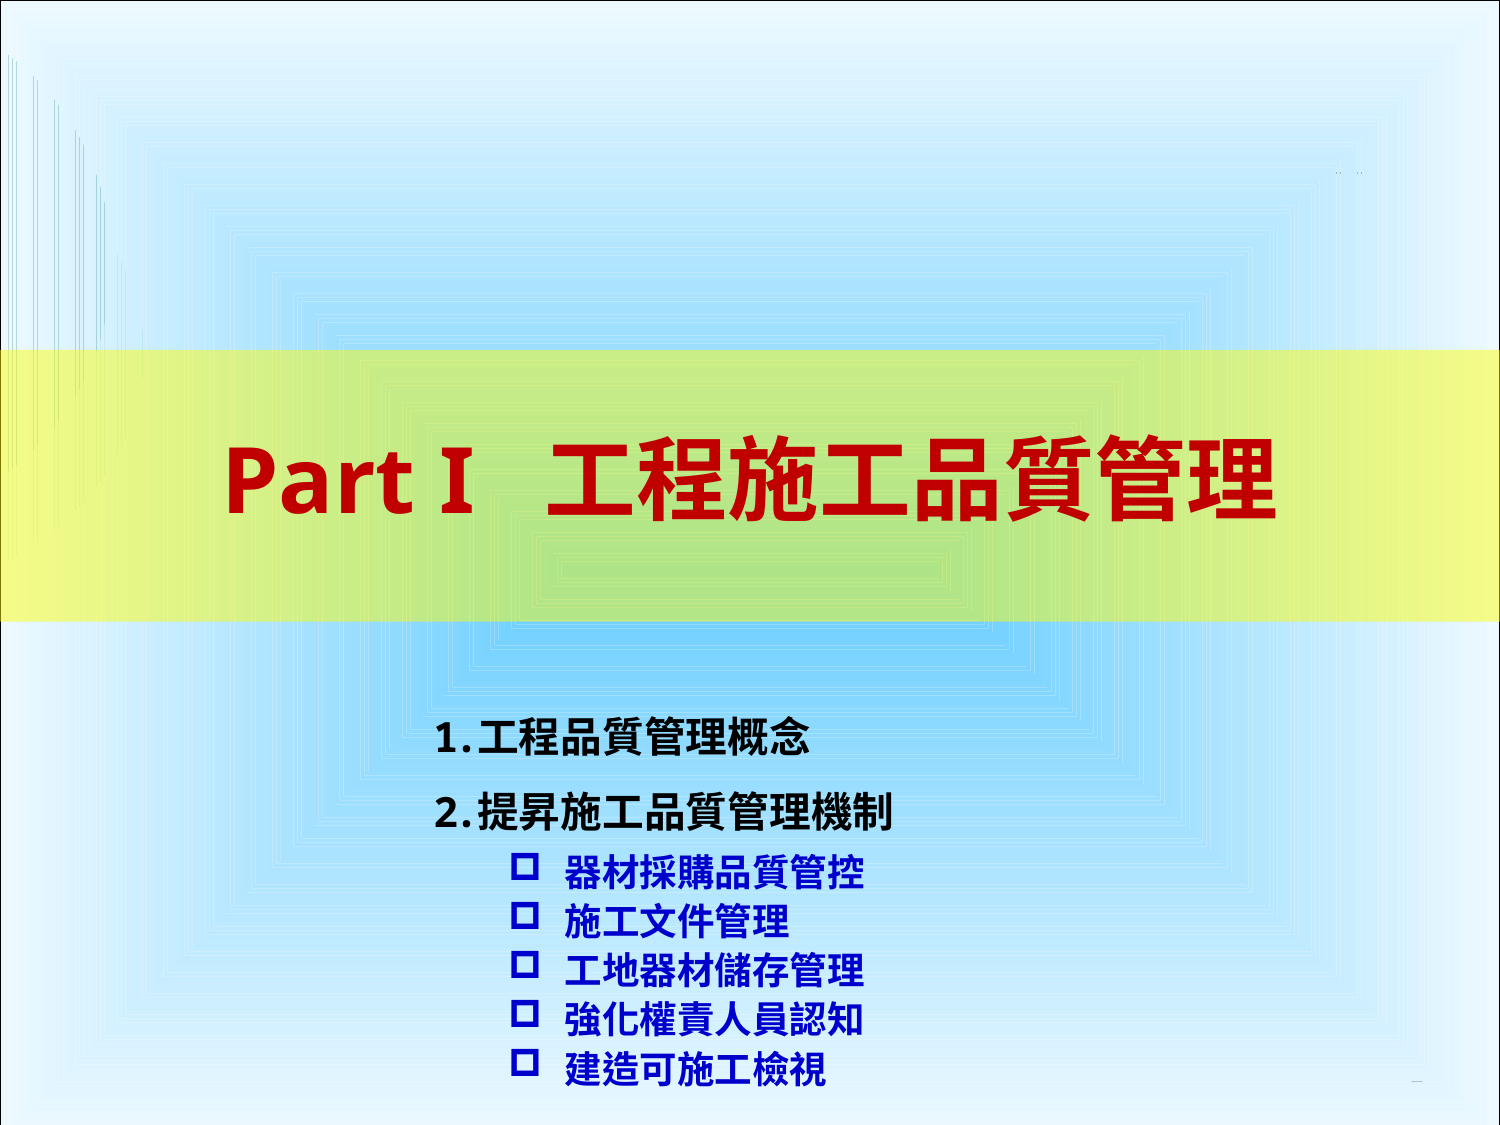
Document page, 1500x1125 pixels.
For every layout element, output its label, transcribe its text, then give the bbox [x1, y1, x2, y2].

text_box [0, 0, 1500, 349]
text_box [0, 622, 1500, 1125]
text_box 工程品質管理概念 提昇施工品質管理機制 器材採購品質管控 施工文件管理 工地器材儲存管理 強化權責人員認知 建造可施工檢視 [419, 704, 1317, 953]
text_box Part I 工程施工品質管理 [0, 349, 1500, 622]
